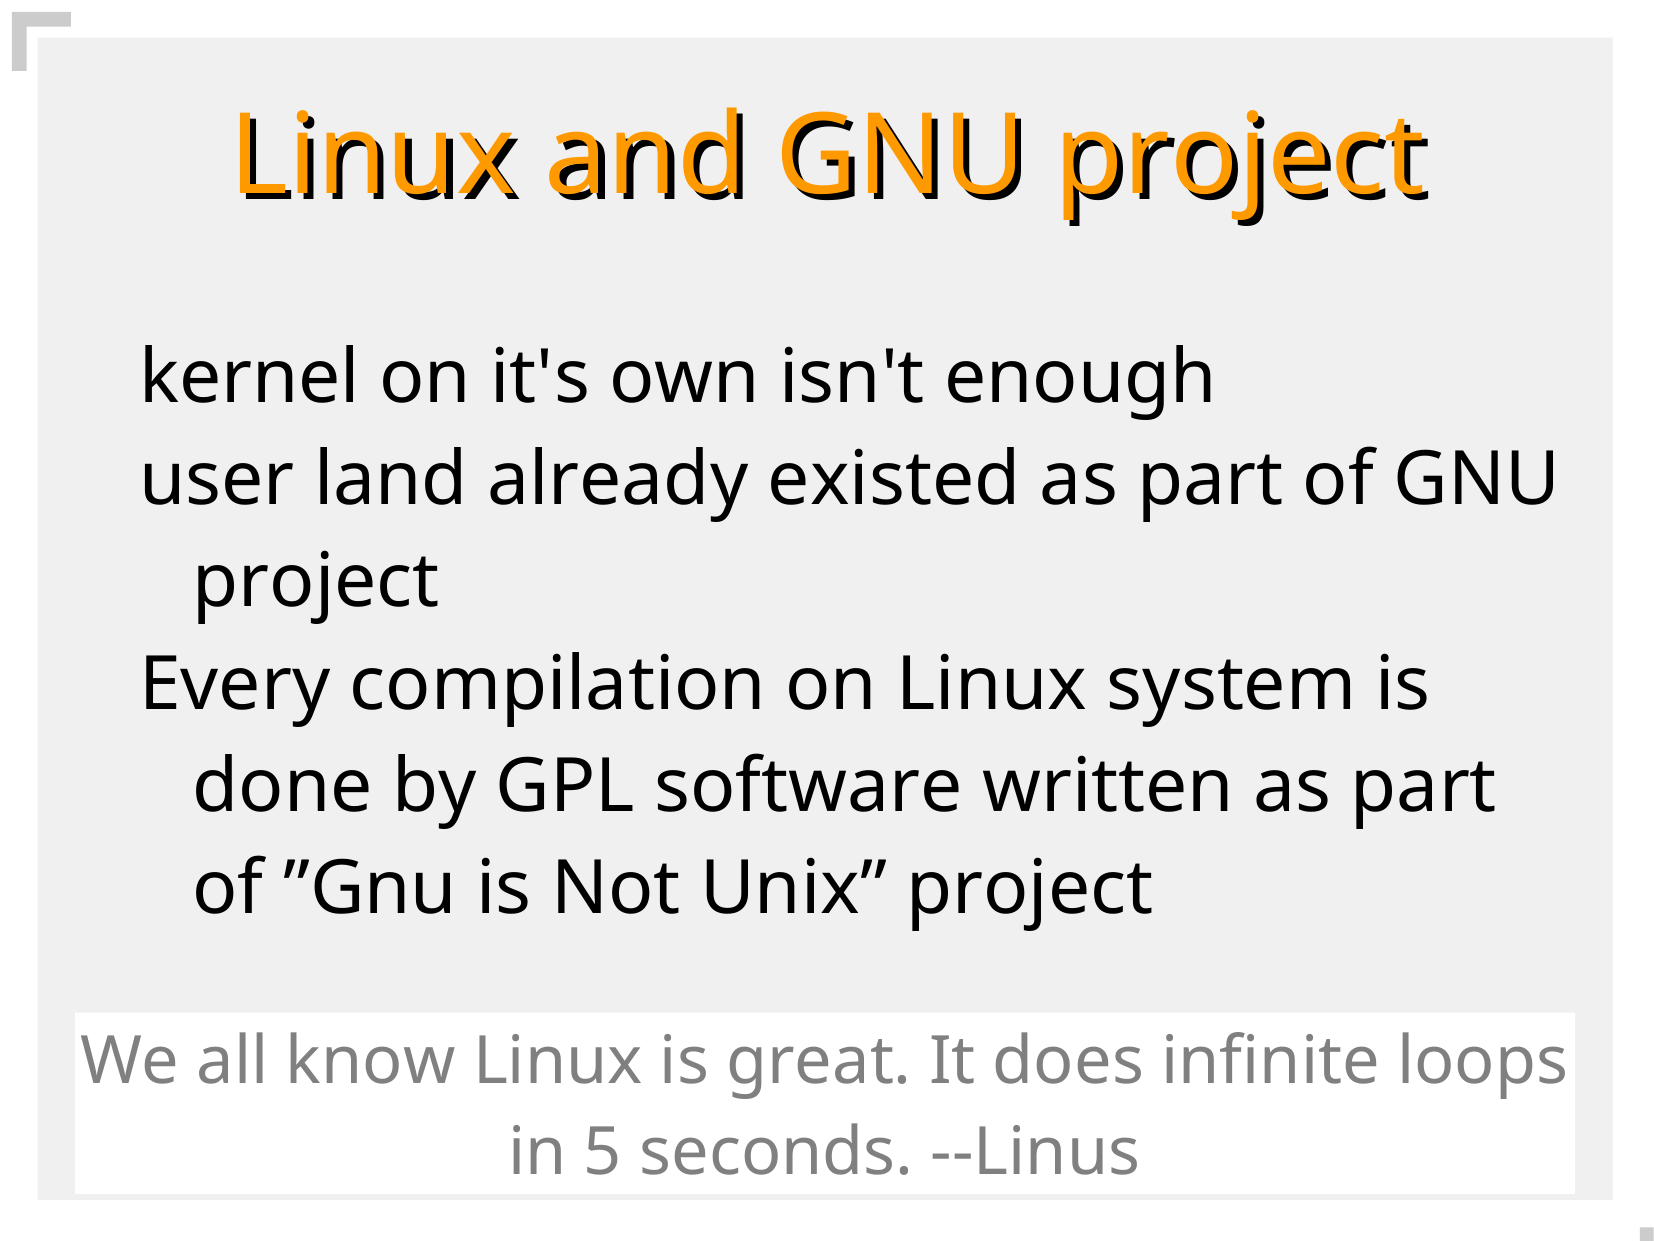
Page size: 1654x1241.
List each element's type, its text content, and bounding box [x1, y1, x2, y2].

list kernel on it's own isn't enough user land already existed as part of GNU project Every compilation on Linux system is done by GPL software written as part of ”Gnu is Not Unix” project [121, 322, 1561, 1012]
text_box We all know Linux is great. It does infinite loops in 5 seconds. --Linus [75, 1012, 1576, 1163]
title Linux and GNU project [121, 46, 1534, 254]
